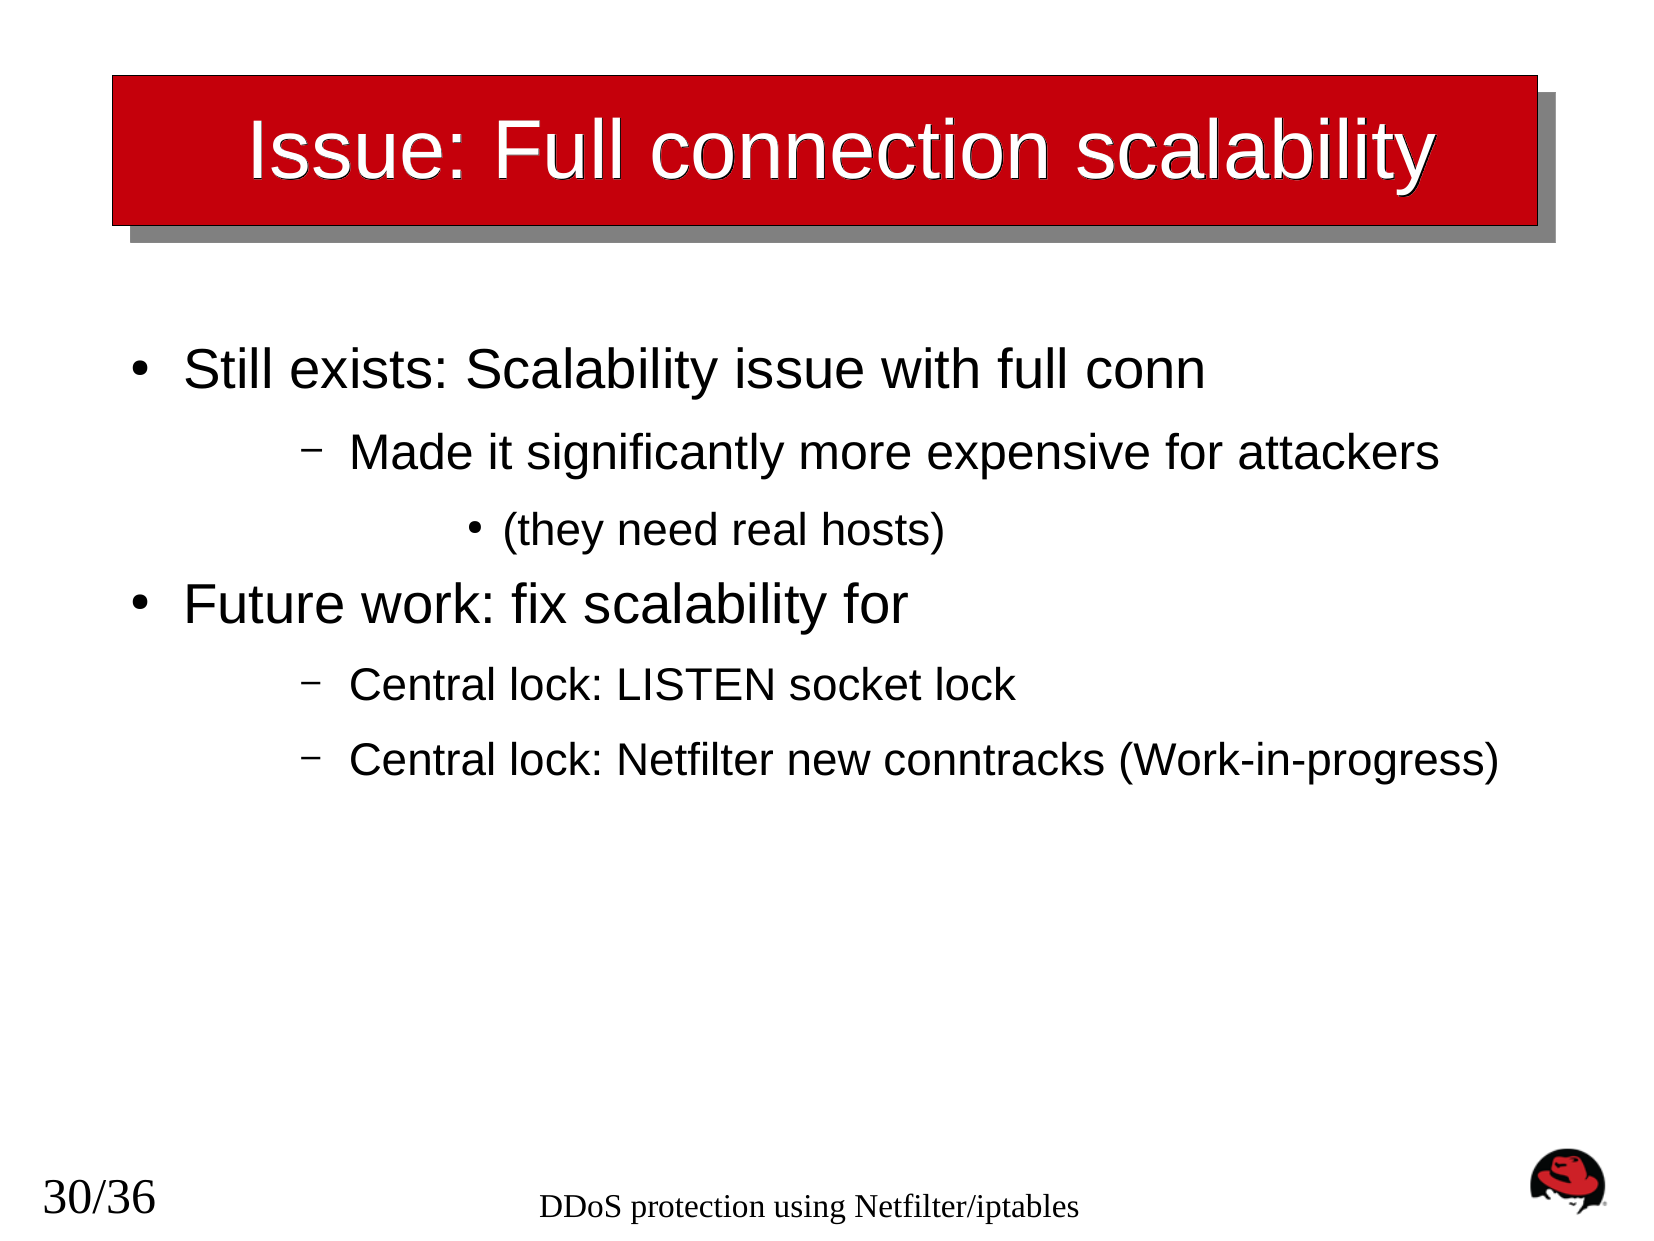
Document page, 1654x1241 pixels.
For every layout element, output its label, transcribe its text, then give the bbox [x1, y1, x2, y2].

picture [1529, 1146, 1613, 1224]
title Issue: Full connection scalability [116, 75, 1538, 226]
list Still exists: Scalability issue with full conn Made it significantly more expensive for attackers (they need real hosts) Future work: fix scalability for Central lock: LISTEN socket lock Central lock: Netfilter new conntracks (Work-in-progress) [112, 337, 1538, 1126]
